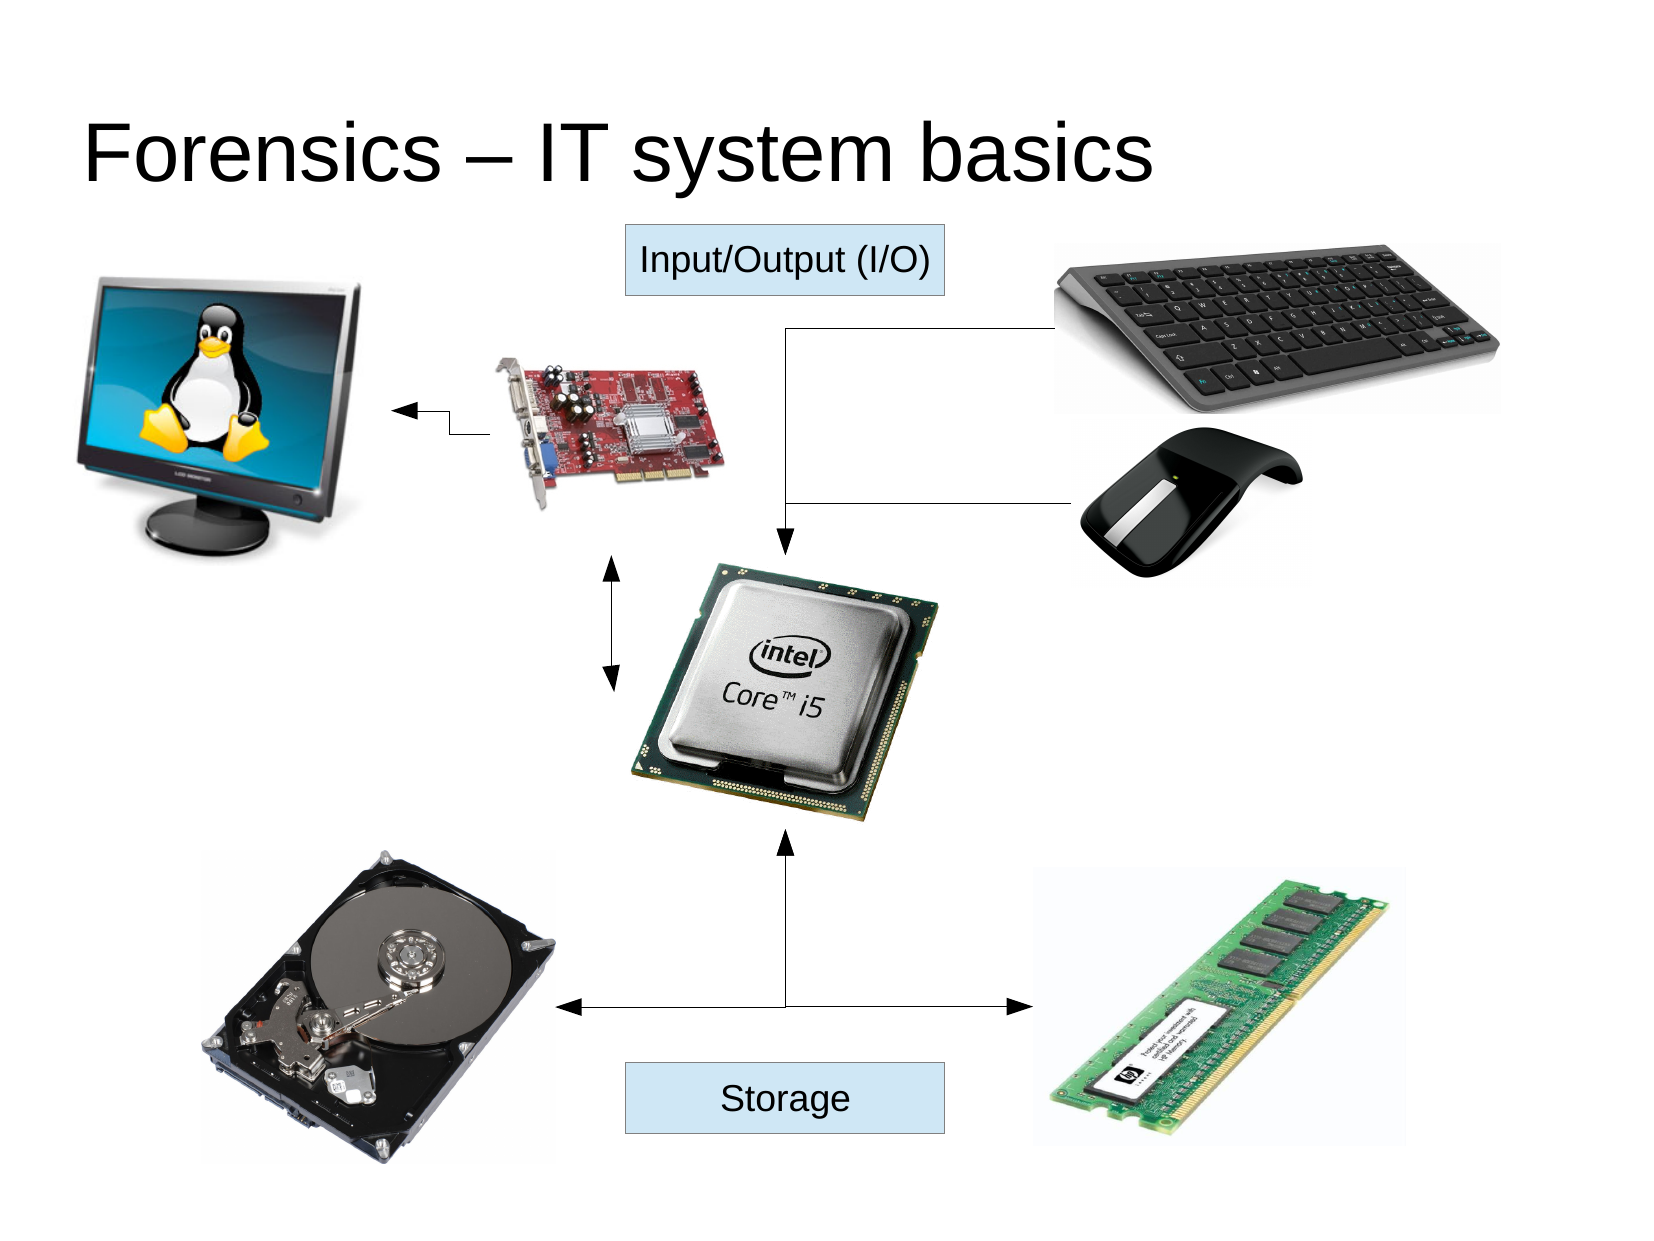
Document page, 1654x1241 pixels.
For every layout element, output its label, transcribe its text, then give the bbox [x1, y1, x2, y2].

picture [1054, 243, 1501, 414]
picture [201, 850, 556, 1164]
picture [1033, 867, 1406, 1146]
text_box Input/Output (I/O) [625, 224, 945, 296]
text_box Storage [625, 1062, 945, 1134]
picture [490, 312, 957, 830]
picture [53, 236, 392, 586]
picture [1071, 419, 1312, 588]
title Forensics – IT system basics [82, 49, 1571, 257]
